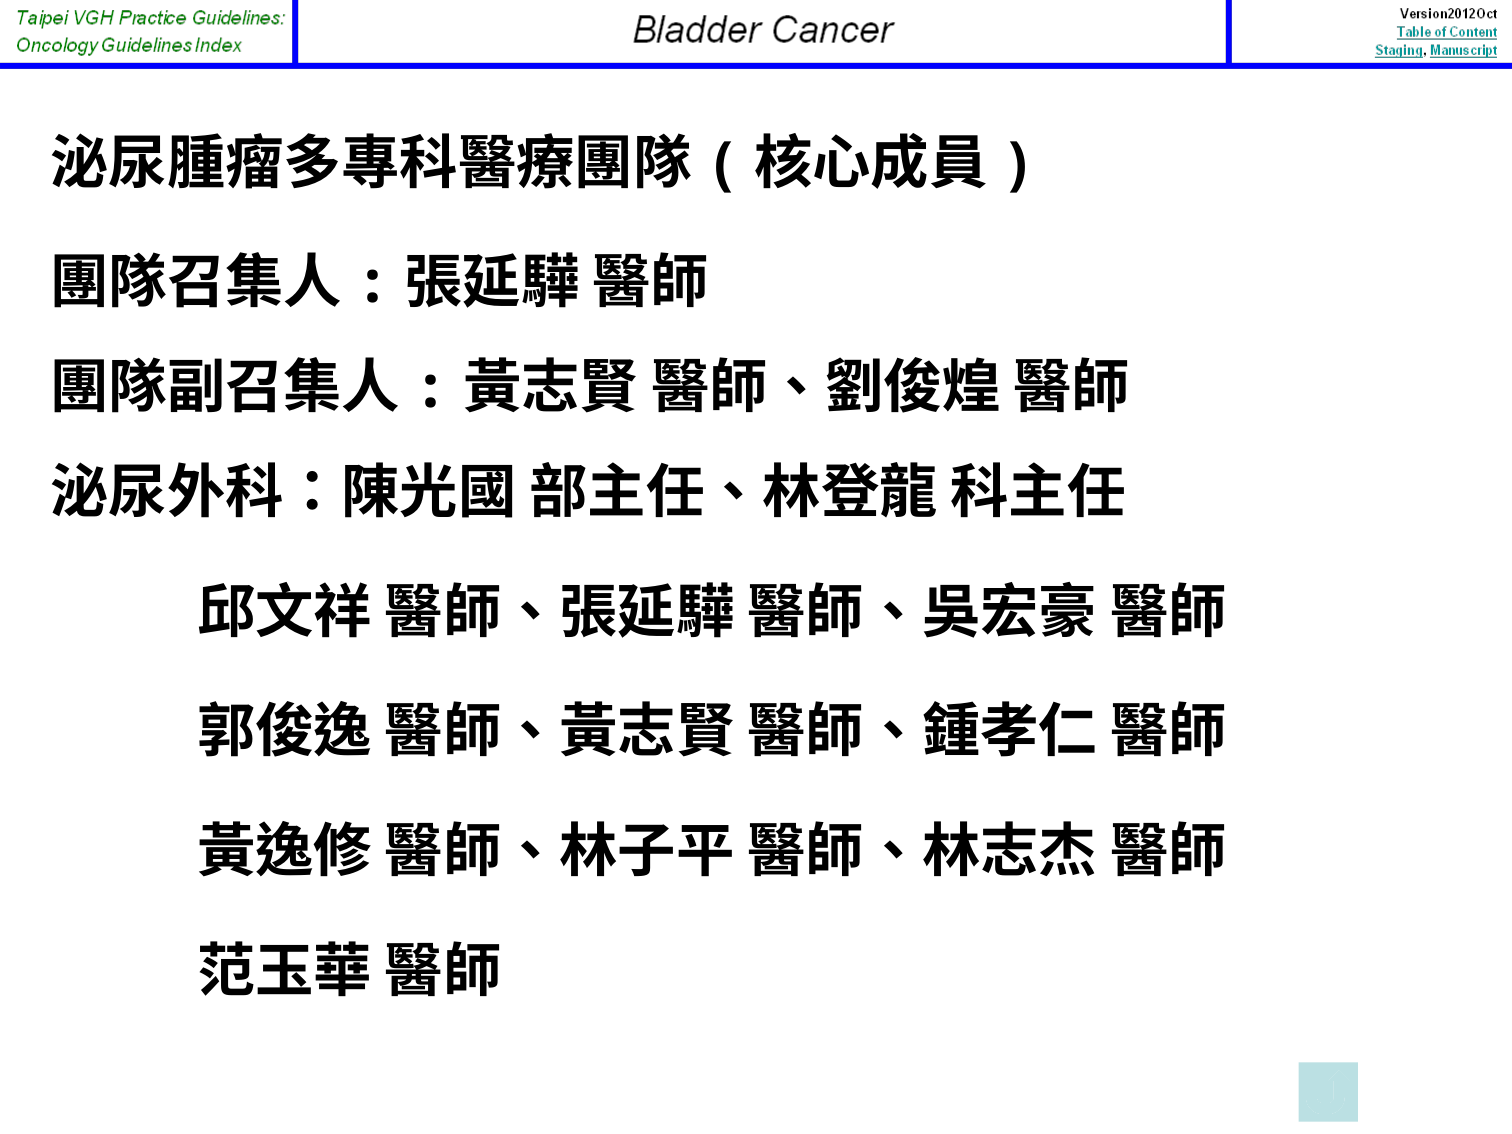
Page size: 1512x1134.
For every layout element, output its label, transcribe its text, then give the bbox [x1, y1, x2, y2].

subtitle 泌尿腫瘤多專科醫療團隊(核心成員) 團隊召集人:張延驊 醫師 團隊副召集人:黃志賢 醫師、劉俊煌 醫師 泌尿外科：陳光國 部主任、林登龍 科主任 邱文祥 醫師、張延驊 醫師、吳宏豪 醫師 郭俊逸 醫師、黃志賢 醫師、鍾孝仁 醫師 黃逸修 醫師、林子平 醫師、林志杰 醫師 范玉華 醫師 [35, 82, 1477, 1075]
